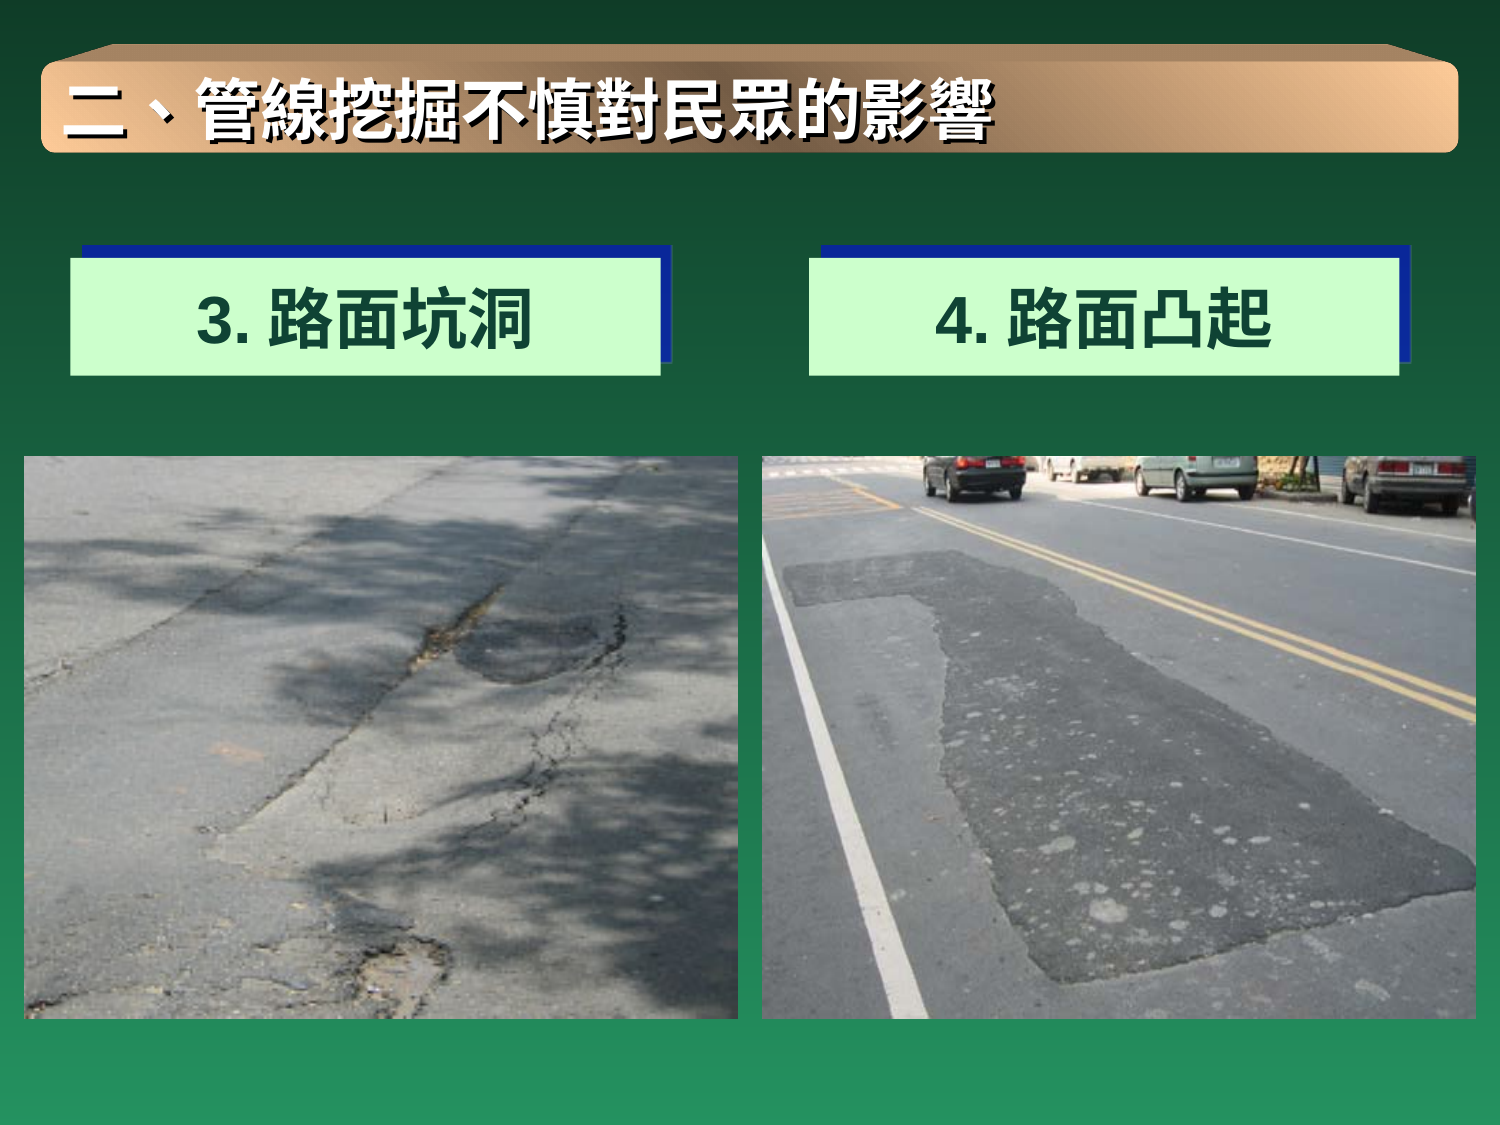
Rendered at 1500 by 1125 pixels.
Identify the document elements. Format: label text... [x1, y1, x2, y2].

picture [24, 456, 738, 1019]
text_box 4.路面凸起 [809, 257, 1400, 376]
picture [762, 456, 1476, 1019]
text_box 3.路面坑洞 [70, 257, 661, 376]
